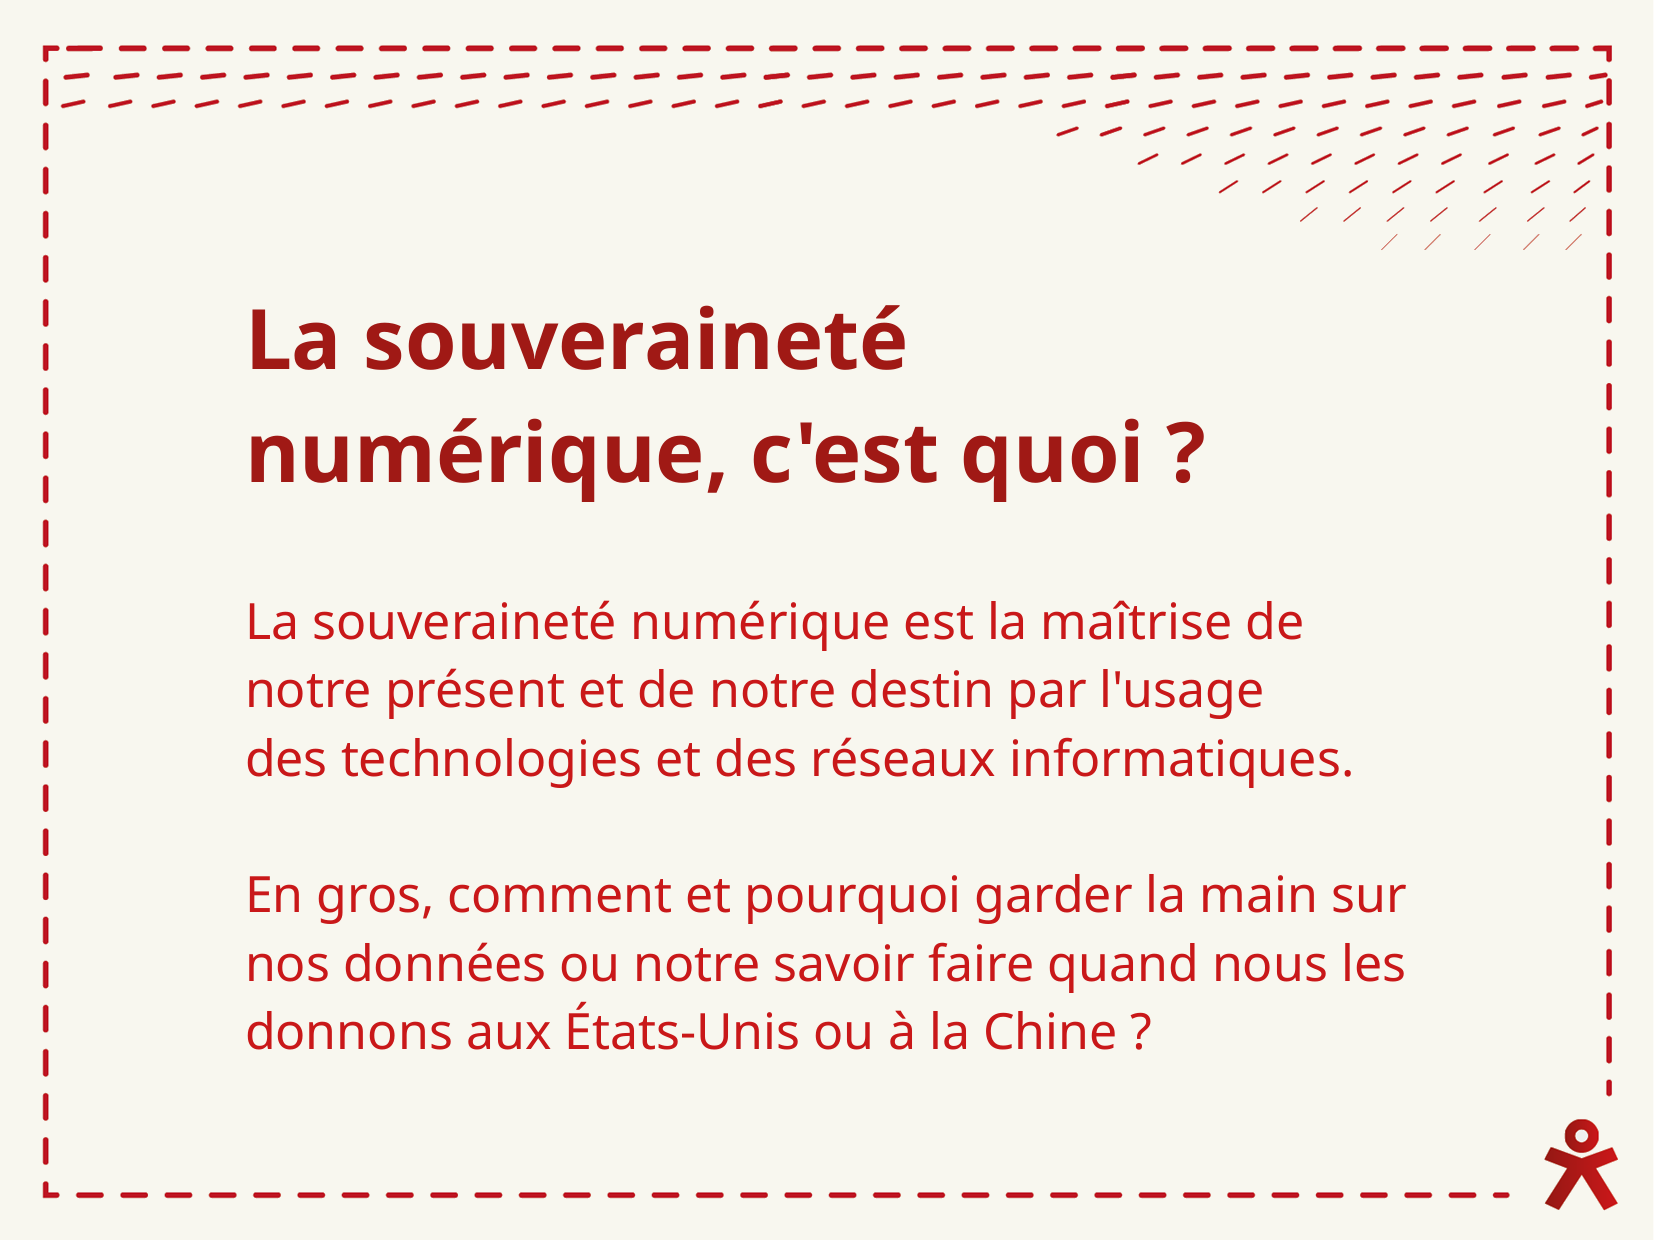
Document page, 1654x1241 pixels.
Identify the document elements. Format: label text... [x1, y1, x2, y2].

text_box La souveraineté numérique est la maîtrise de notre présent et de notre destin par l'usage des technologies et des réseaux informatiques. En gros, comment et pourquoi garder la main sur nos données ou notre savoir faire quand nous les donnons aux États-Unis ou à la Chine ? [230, 578, 1424, 1060]
picture [0, 0, 1654, 1240]
text_box La souveraineté numérique, c'est quoi ? [230, 273, 1424, 510]
